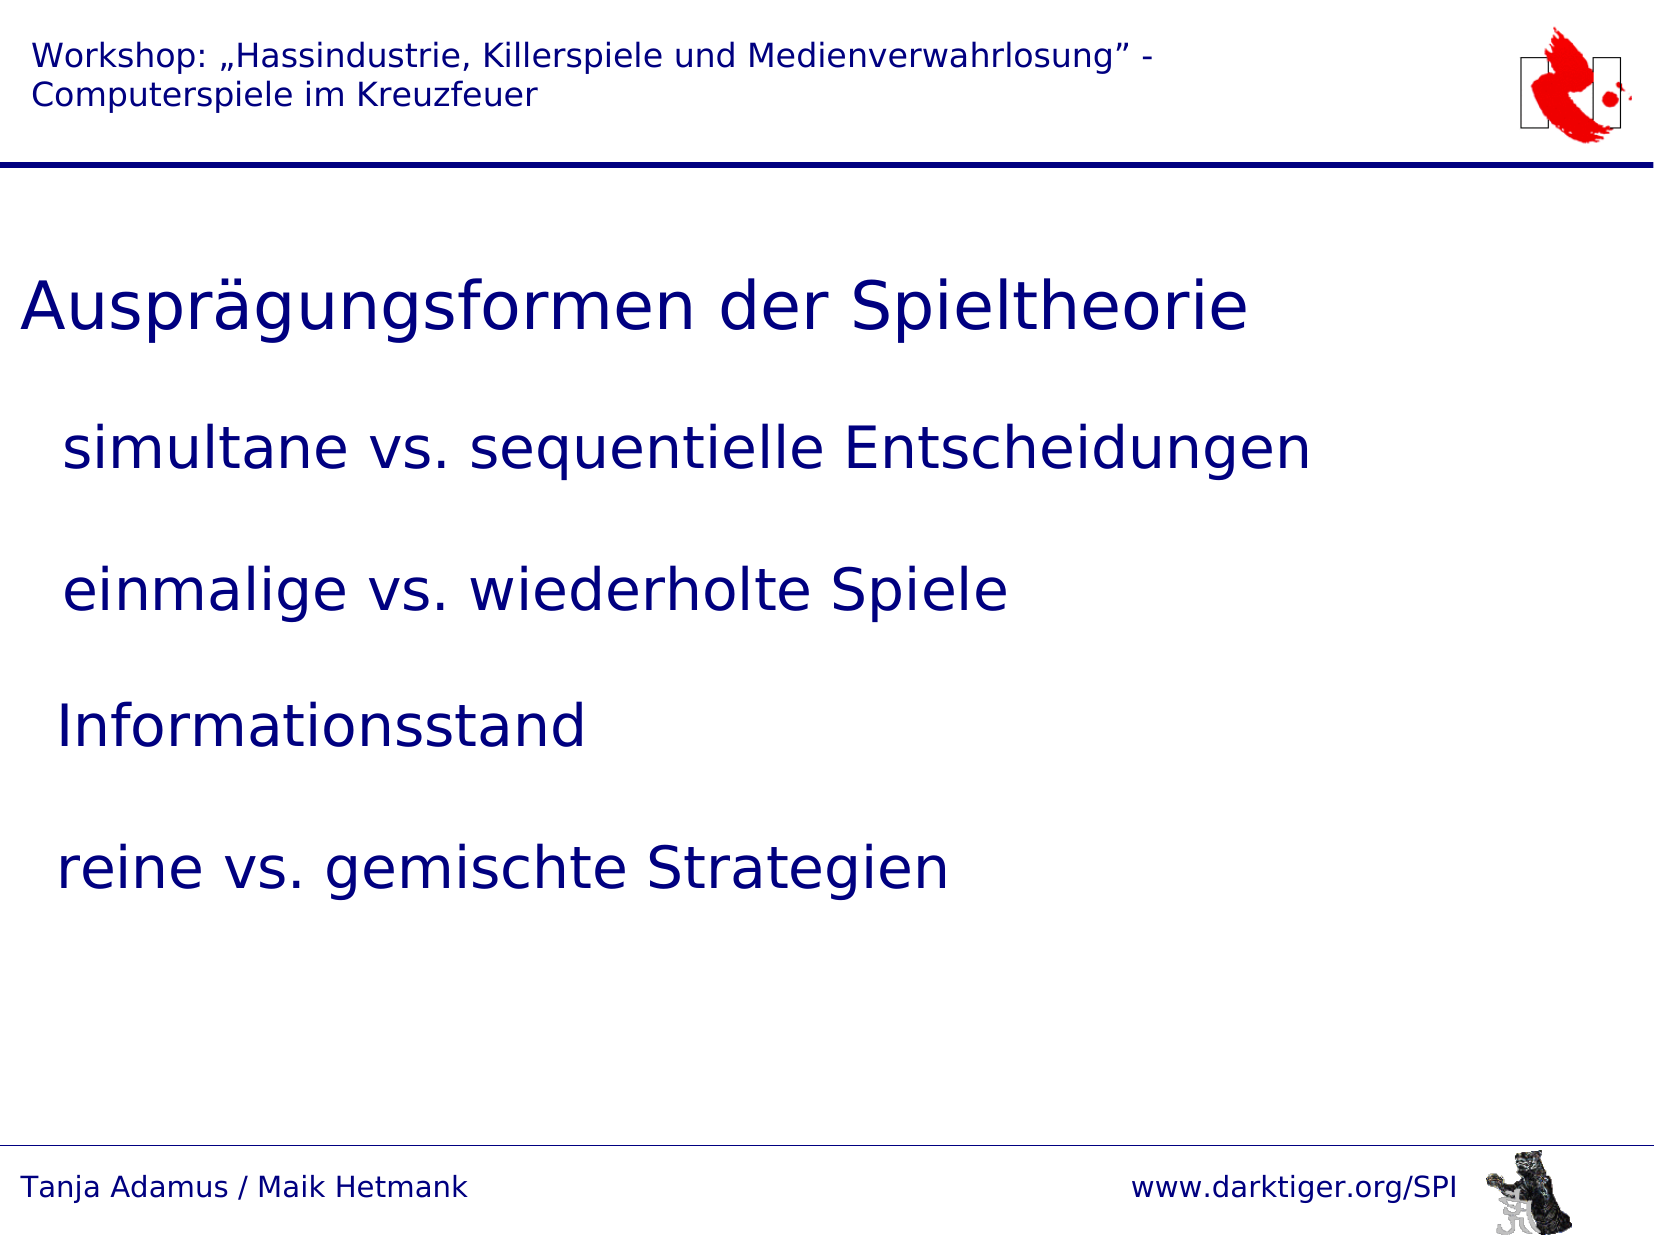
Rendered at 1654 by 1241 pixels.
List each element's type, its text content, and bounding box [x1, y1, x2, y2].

text_box simultane vs. sequentielle Entscheidungen [47, 407, 1536, 491]
picture [1486, 1150, 1572, 1235]
text_box einmalige vs. wiederholte Spiele [47, 549, 1483, 632]
text_box Workshop: „Hassindustrie, Killerspiele und Medienverwahrlosung” - Computerspiele im Kreuzfeuer [16, 29, 1418, 178]
text_box Informationsstand [41, 685, 1418, 786]
text_box reine vs. gemischte Strategien [41, 826, 1418, 928]
text_box Ausprägungsformen der Spieltheorie [5, 259, 1365, 353]
picture [1503, 16, 1632, 148]
